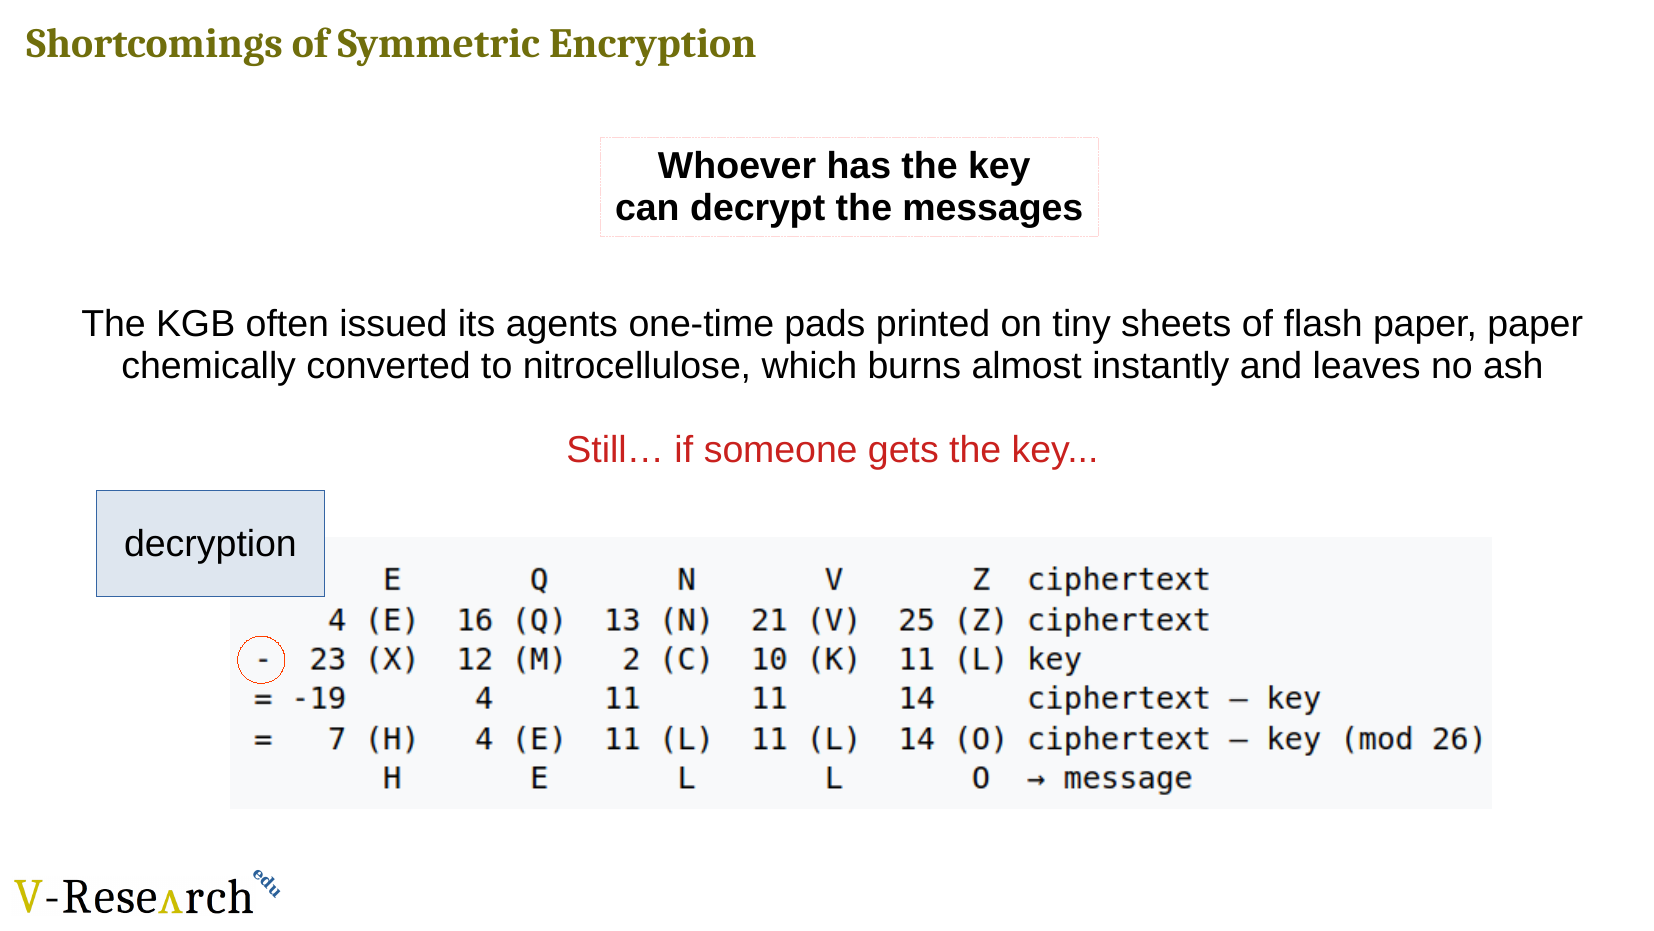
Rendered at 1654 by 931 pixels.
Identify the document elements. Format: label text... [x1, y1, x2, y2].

picture [230, 537, 1492, 810]
picture [11, 876, 255, 916]
text_box Shortcomings of Symmetric Encryption [11, 12, 1193, 77]
text_box decryption [96, 490, 325, 597]
text_box Whoever has the key can decrypt the messages [600, 137, 1099, 237]
text_box The KGB often issued its agents one-time pads printed on tiny sheets of flash paper, paper chemically converted to nitrocellulose, which burns almost instantly and leaves no ash Still… if someone gets the key... [47, 295, 1619, 479]
text_box edu [222, 847, 333, 931]
